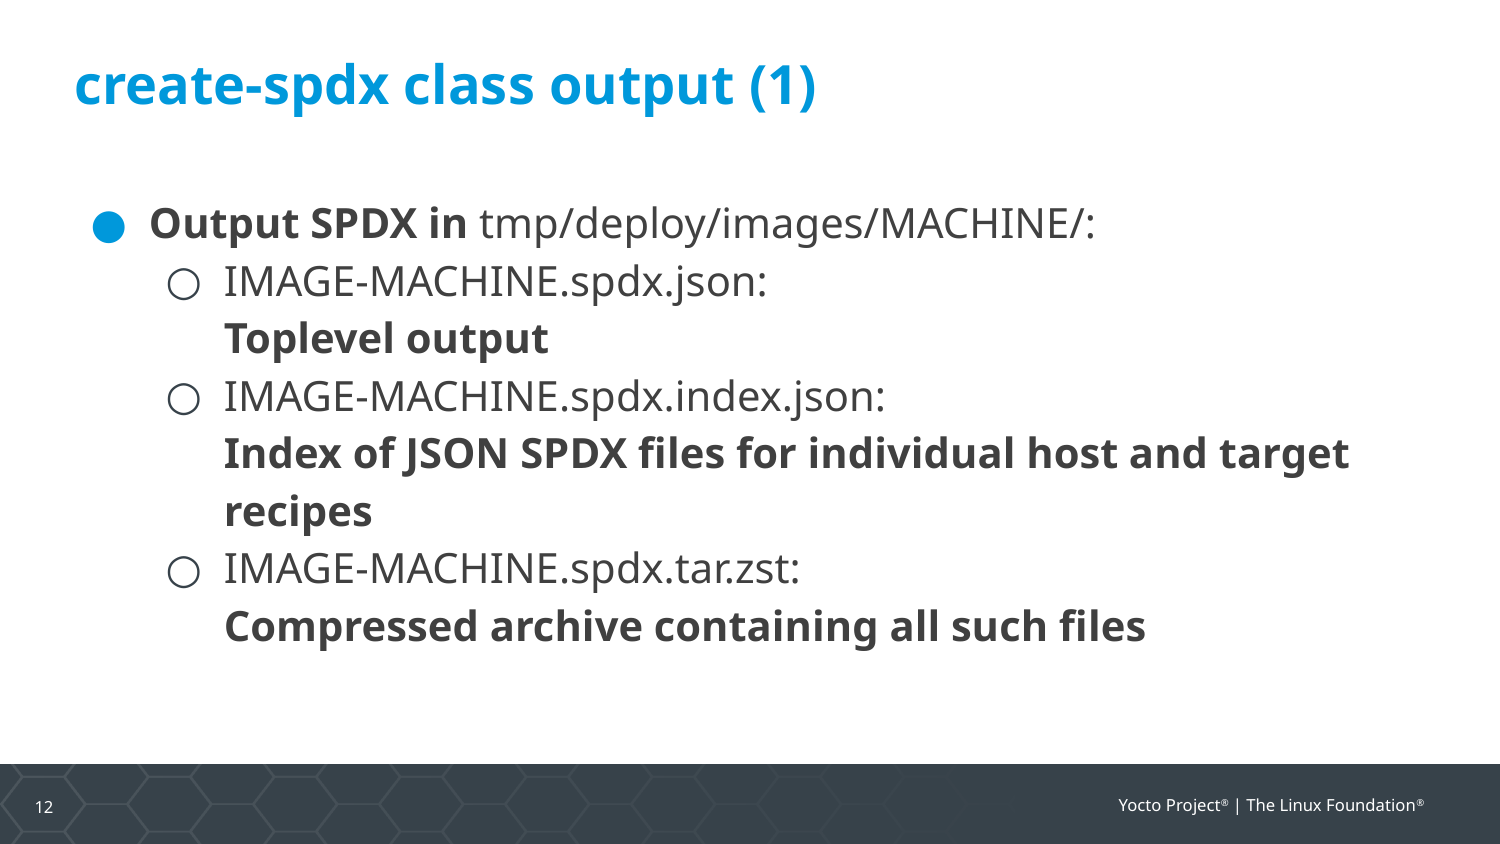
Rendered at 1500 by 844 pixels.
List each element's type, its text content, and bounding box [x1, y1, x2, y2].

title create-spdx class output (1) [74, 50, 1425, 160]
picture [0, 0, 1500, 844]
list Output SPDX in tmp/deploy/images/MACHINE/: IMAGE-MACHINE.spdx.json: Toplevel output IMAGE-MACHINE.spdx.index.json: Index of JSON SPDX files for individual host and target recipes IMAGE-MACHINE.spdx.tar.zst: Compressed archive containing all such files [73, 171, 1425, 298]
